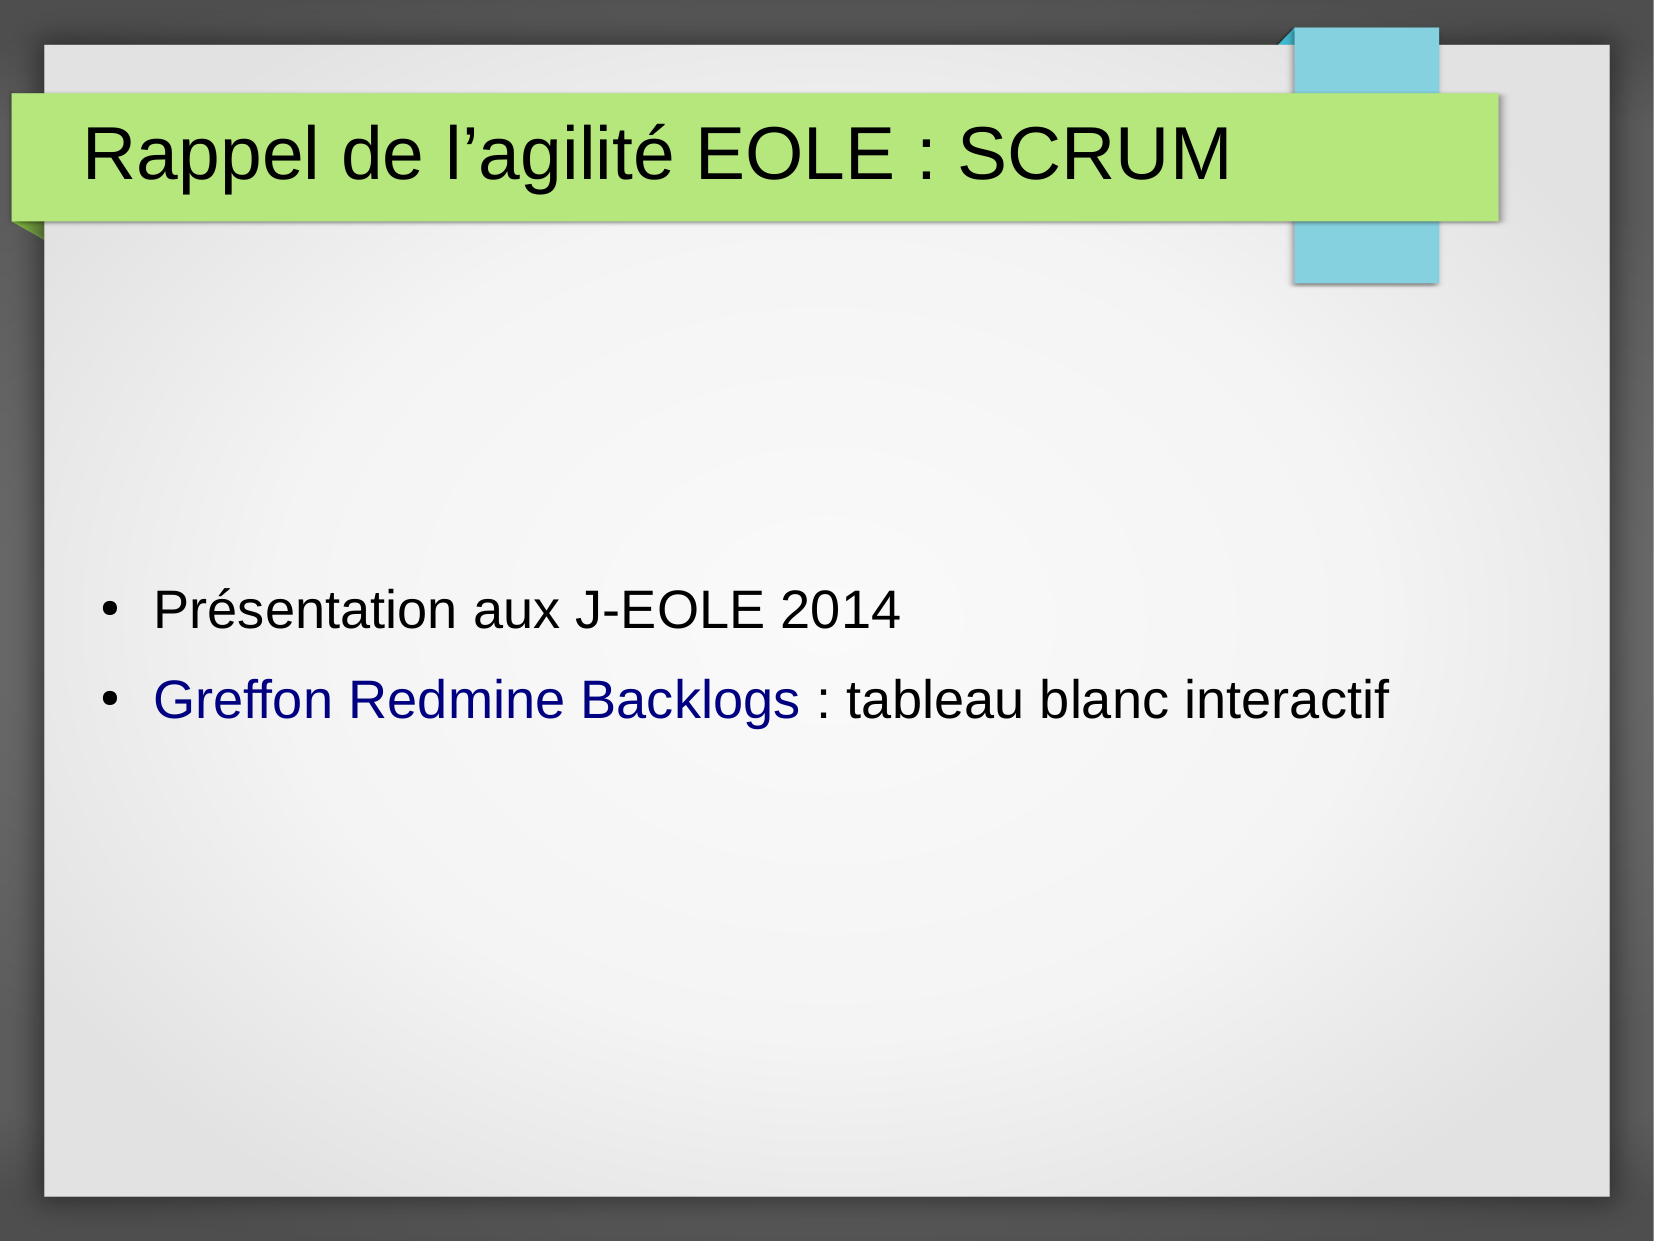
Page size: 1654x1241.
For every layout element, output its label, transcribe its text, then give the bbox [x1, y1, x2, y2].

picture [0, 0, 1654, 1241]
list Présentation aux J-EOLE 2014 Greffon Redmine Backlogs : tableau blanc interactif [82, 295, 1571, 1015]
title Rappel de l’agilité EOLE : SCRUM [82, 94, 1489, 213]
